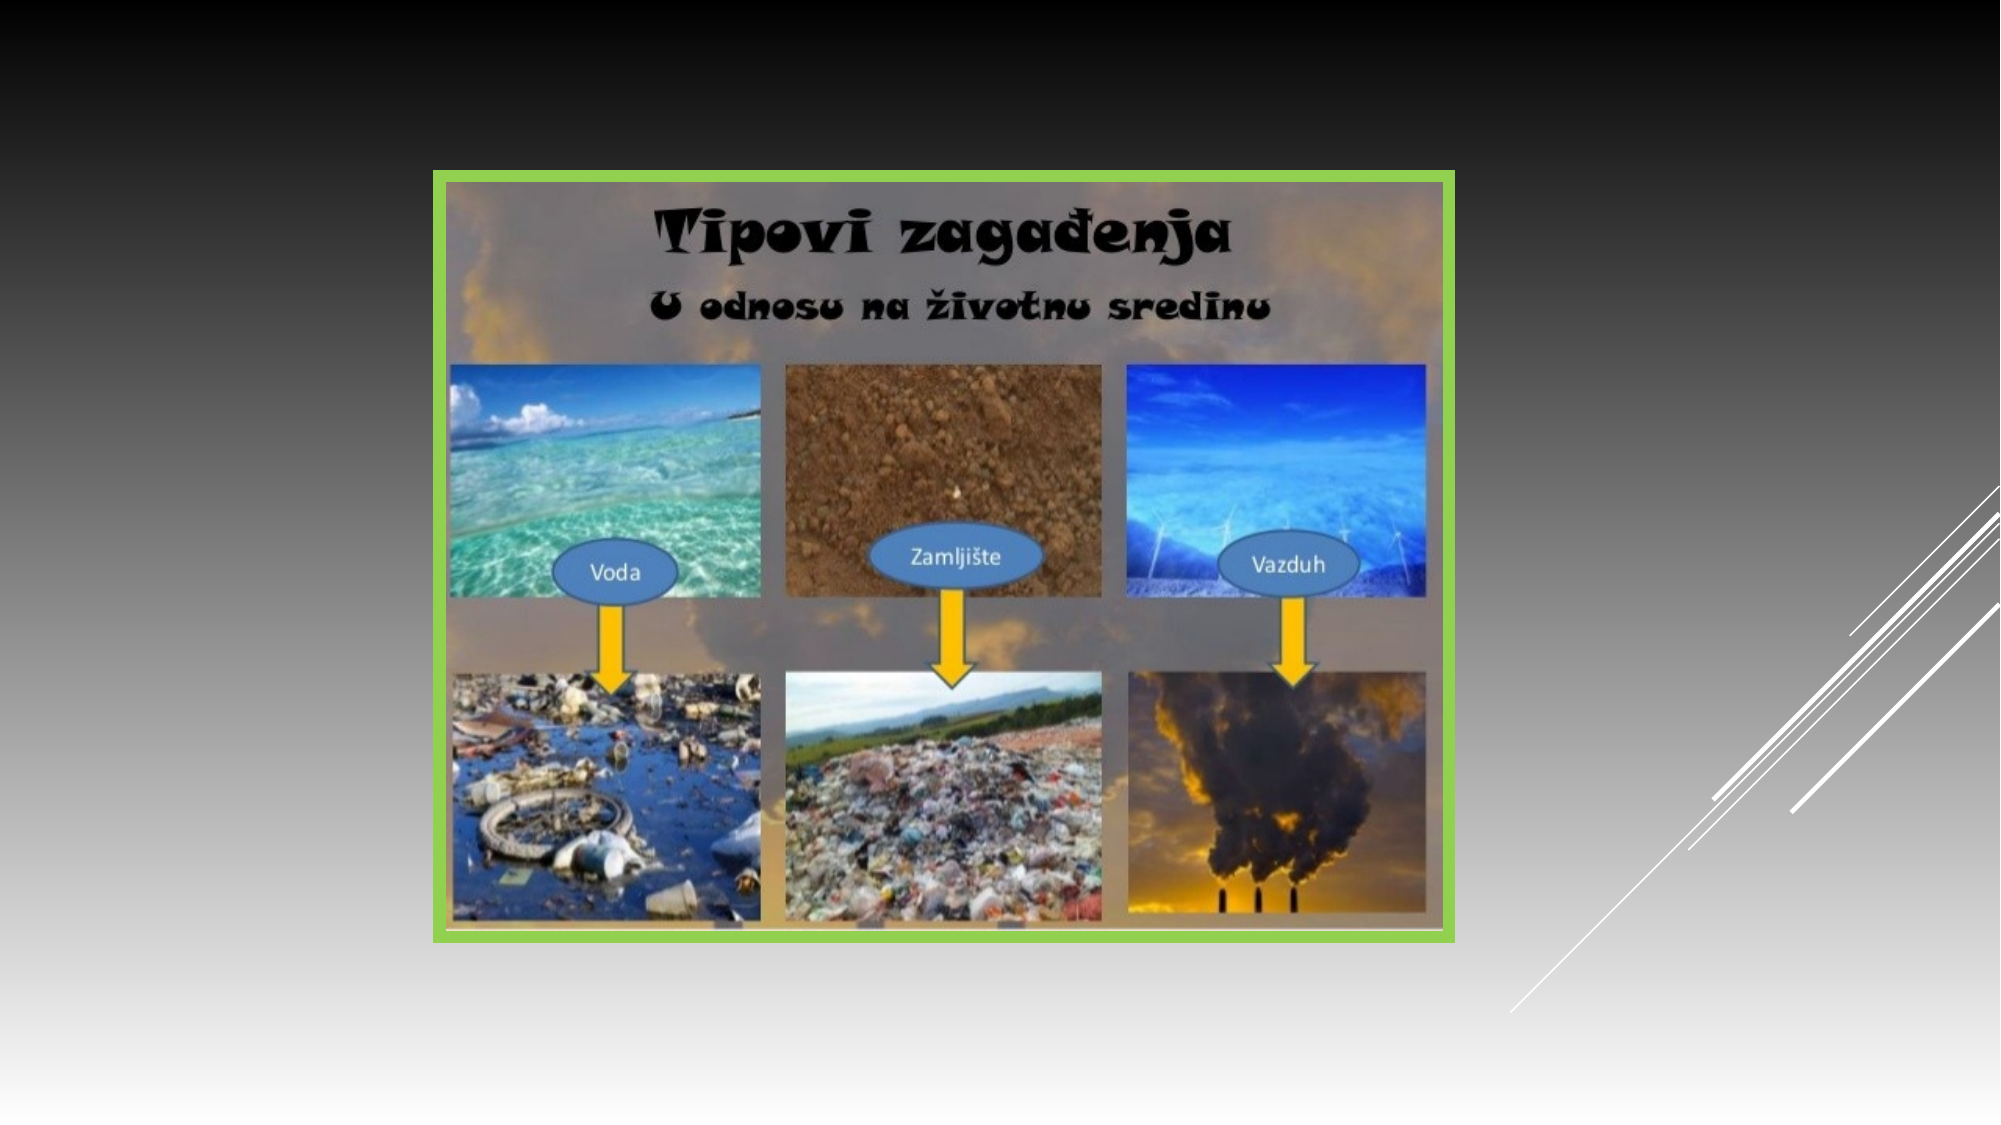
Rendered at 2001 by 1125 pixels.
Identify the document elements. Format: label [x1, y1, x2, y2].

picture [445, 182, 1443, 931]
